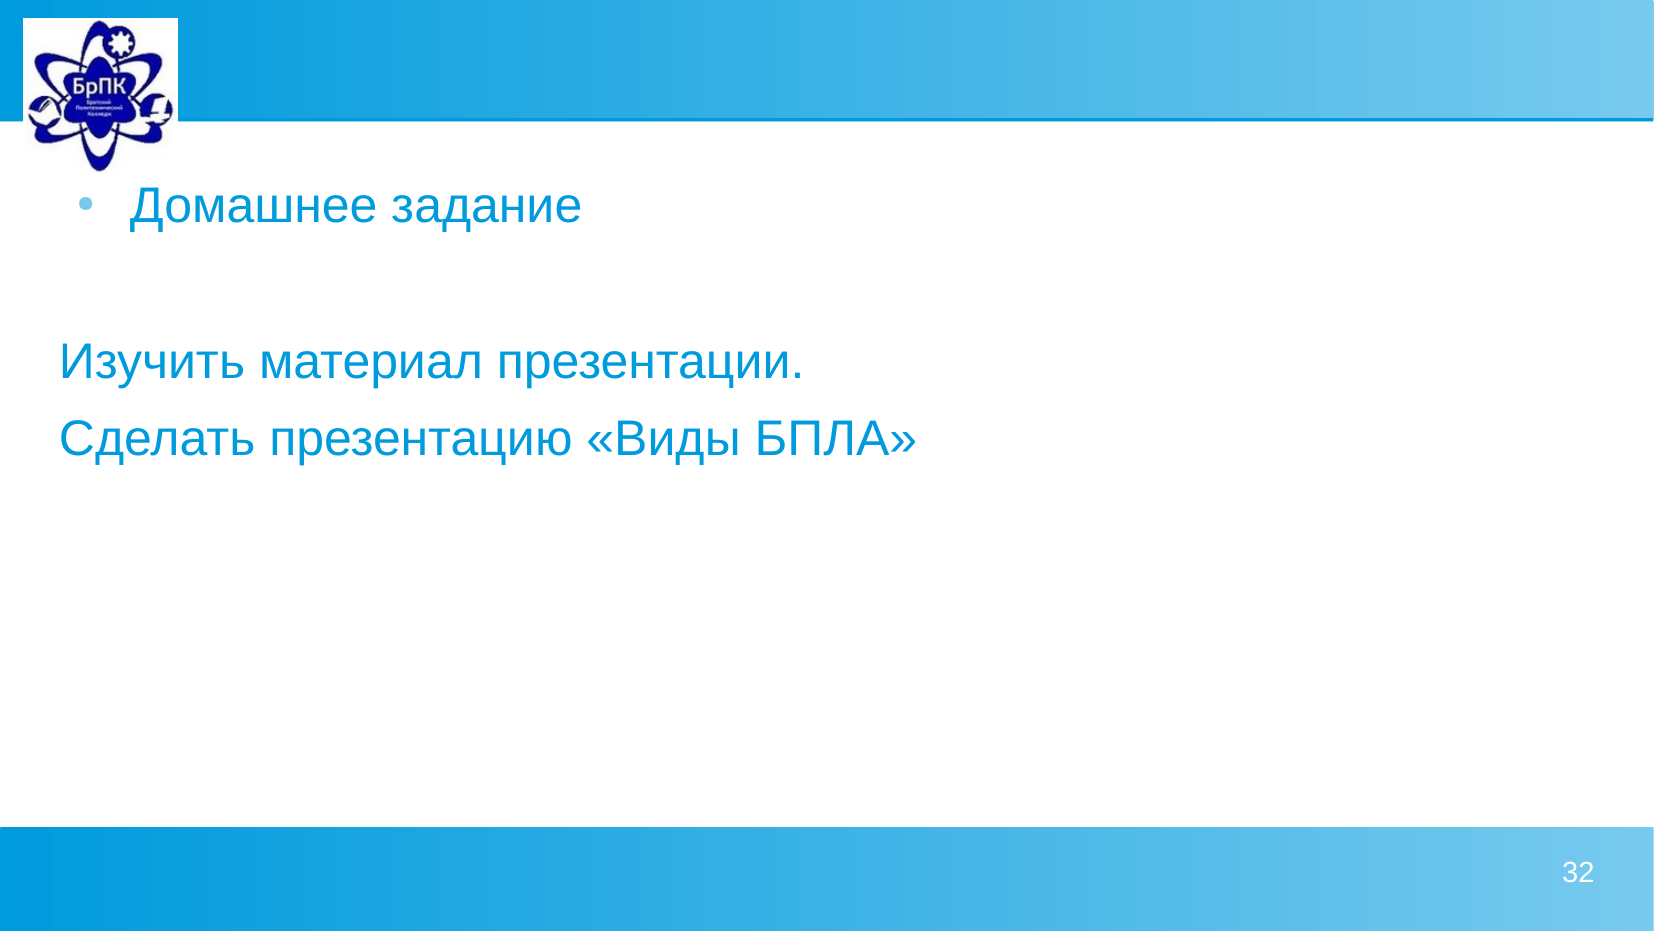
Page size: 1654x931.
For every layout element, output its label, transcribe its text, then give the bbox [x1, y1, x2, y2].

picture [23, 19, 178, 174]
list Домашнее задание Изучить материал презентации. Сделать презентацию «Виды БПЛА» [59, 177, 1595, 768]
